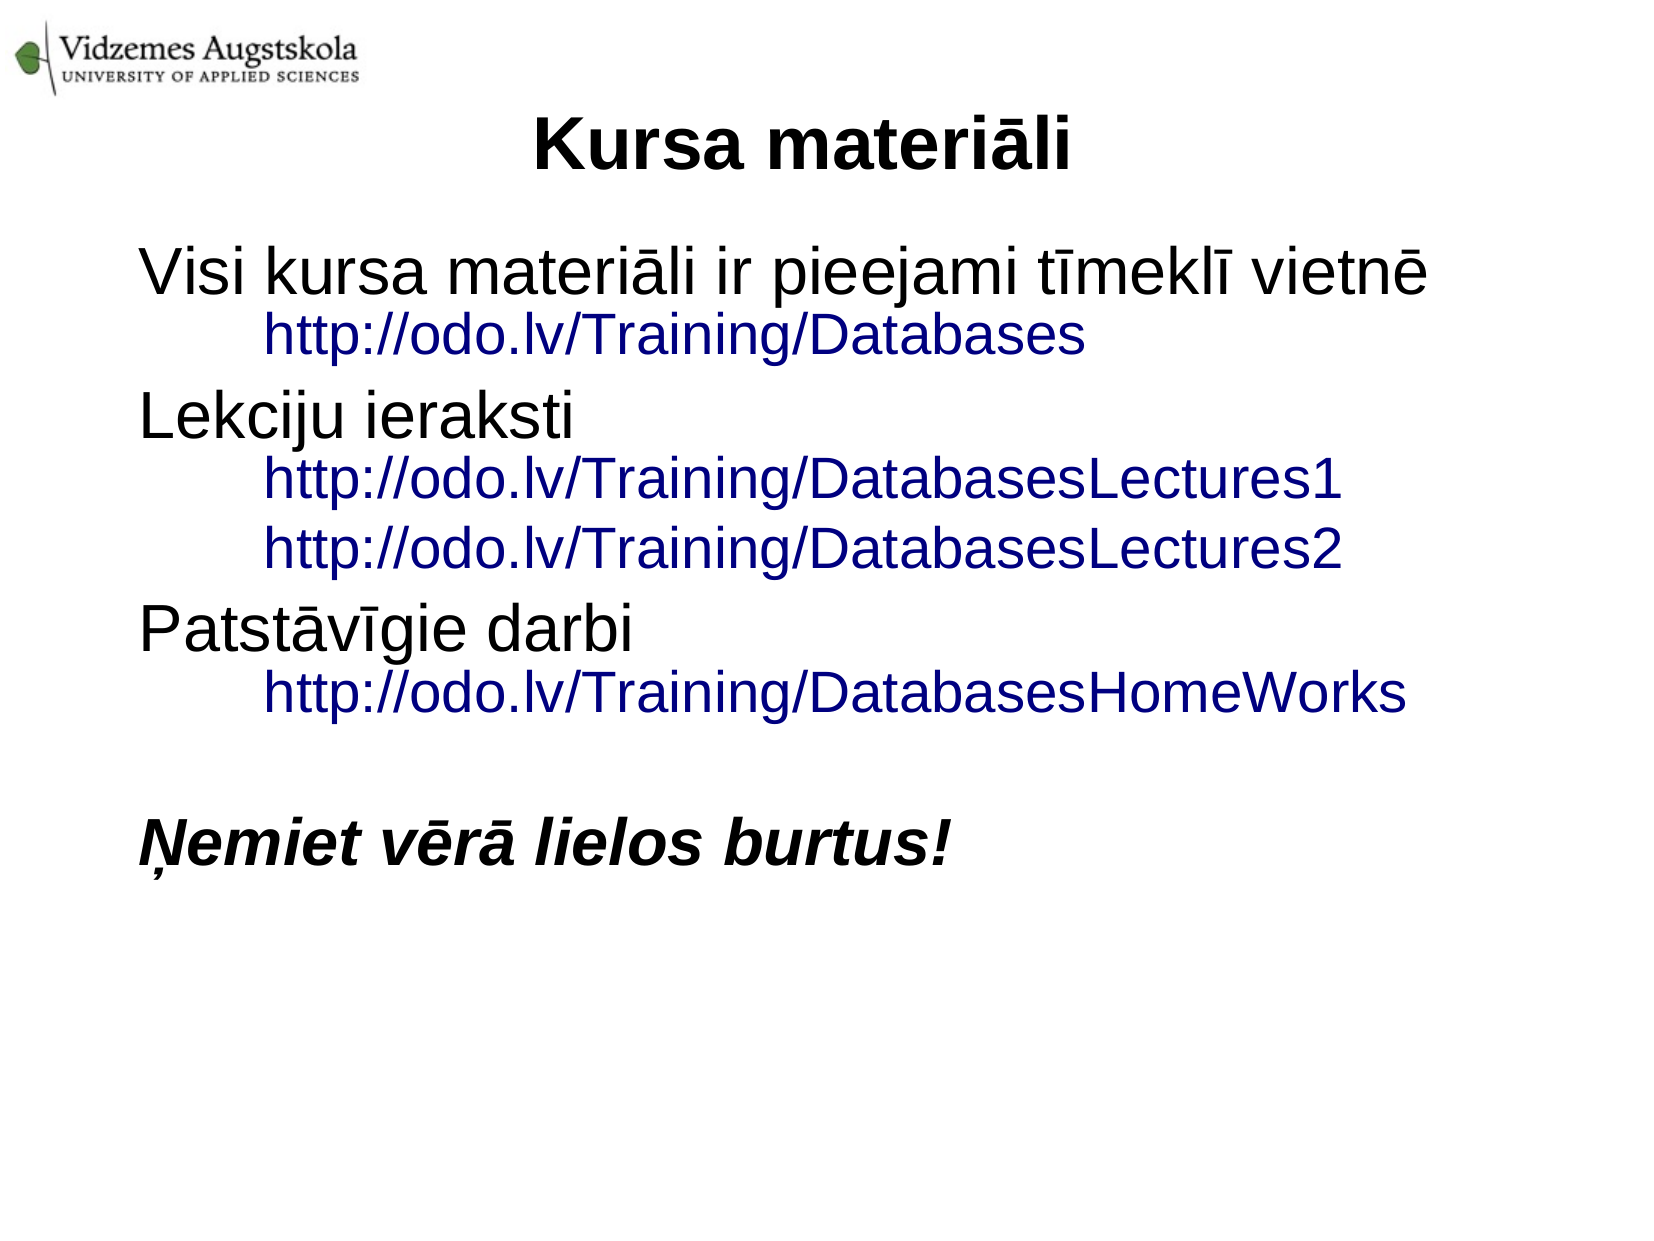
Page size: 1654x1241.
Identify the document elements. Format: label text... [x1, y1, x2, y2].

picture [5, 2, 368, 113]
title Kursa materiāli [94, 103, 1512, 188]
list Visi kursa materiāli ir pieejami tīmeklī vietnē http://odo.lv/Training/Databases Lekciju ieraksti http://odo.lv/Training/DatabasesLectures1 http://odo.lv/Training/DatabasesLectures2 Patstāvīgie darbi http://odo.lv/Training/DatabasesHomeWorks Ņemiet vērā lielos burtus! [82, 236, 1569, 1107]
